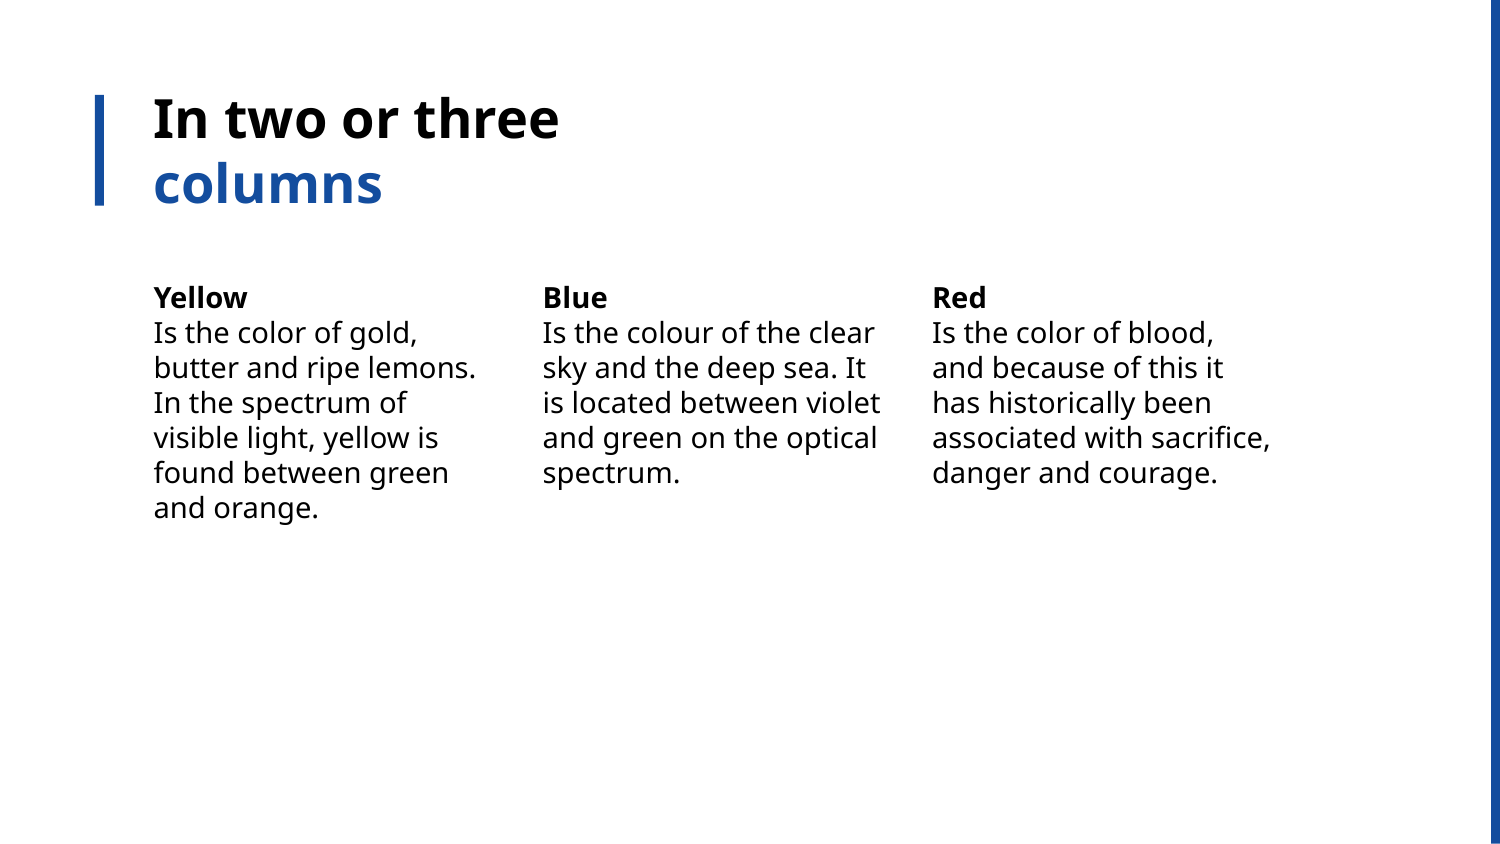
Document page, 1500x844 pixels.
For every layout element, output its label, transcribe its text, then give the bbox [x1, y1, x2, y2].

list Yellow Is the color of gold, butter and ripe lemons. In the spectrum of visible light, yellow is found between green and orange. [138, 264, 509, 808]
title In two or three columns [138, 69, 668, 210]
list Blue Is the colour of the clear sky and the deep sea. It is located between violet and green on the optical spectrum. [527, 264, 898, 808]
list Red Is the color of blood, and because of this it has historically been associated with sacrifice, danger and courage. [917, 264, 1288, 808]
